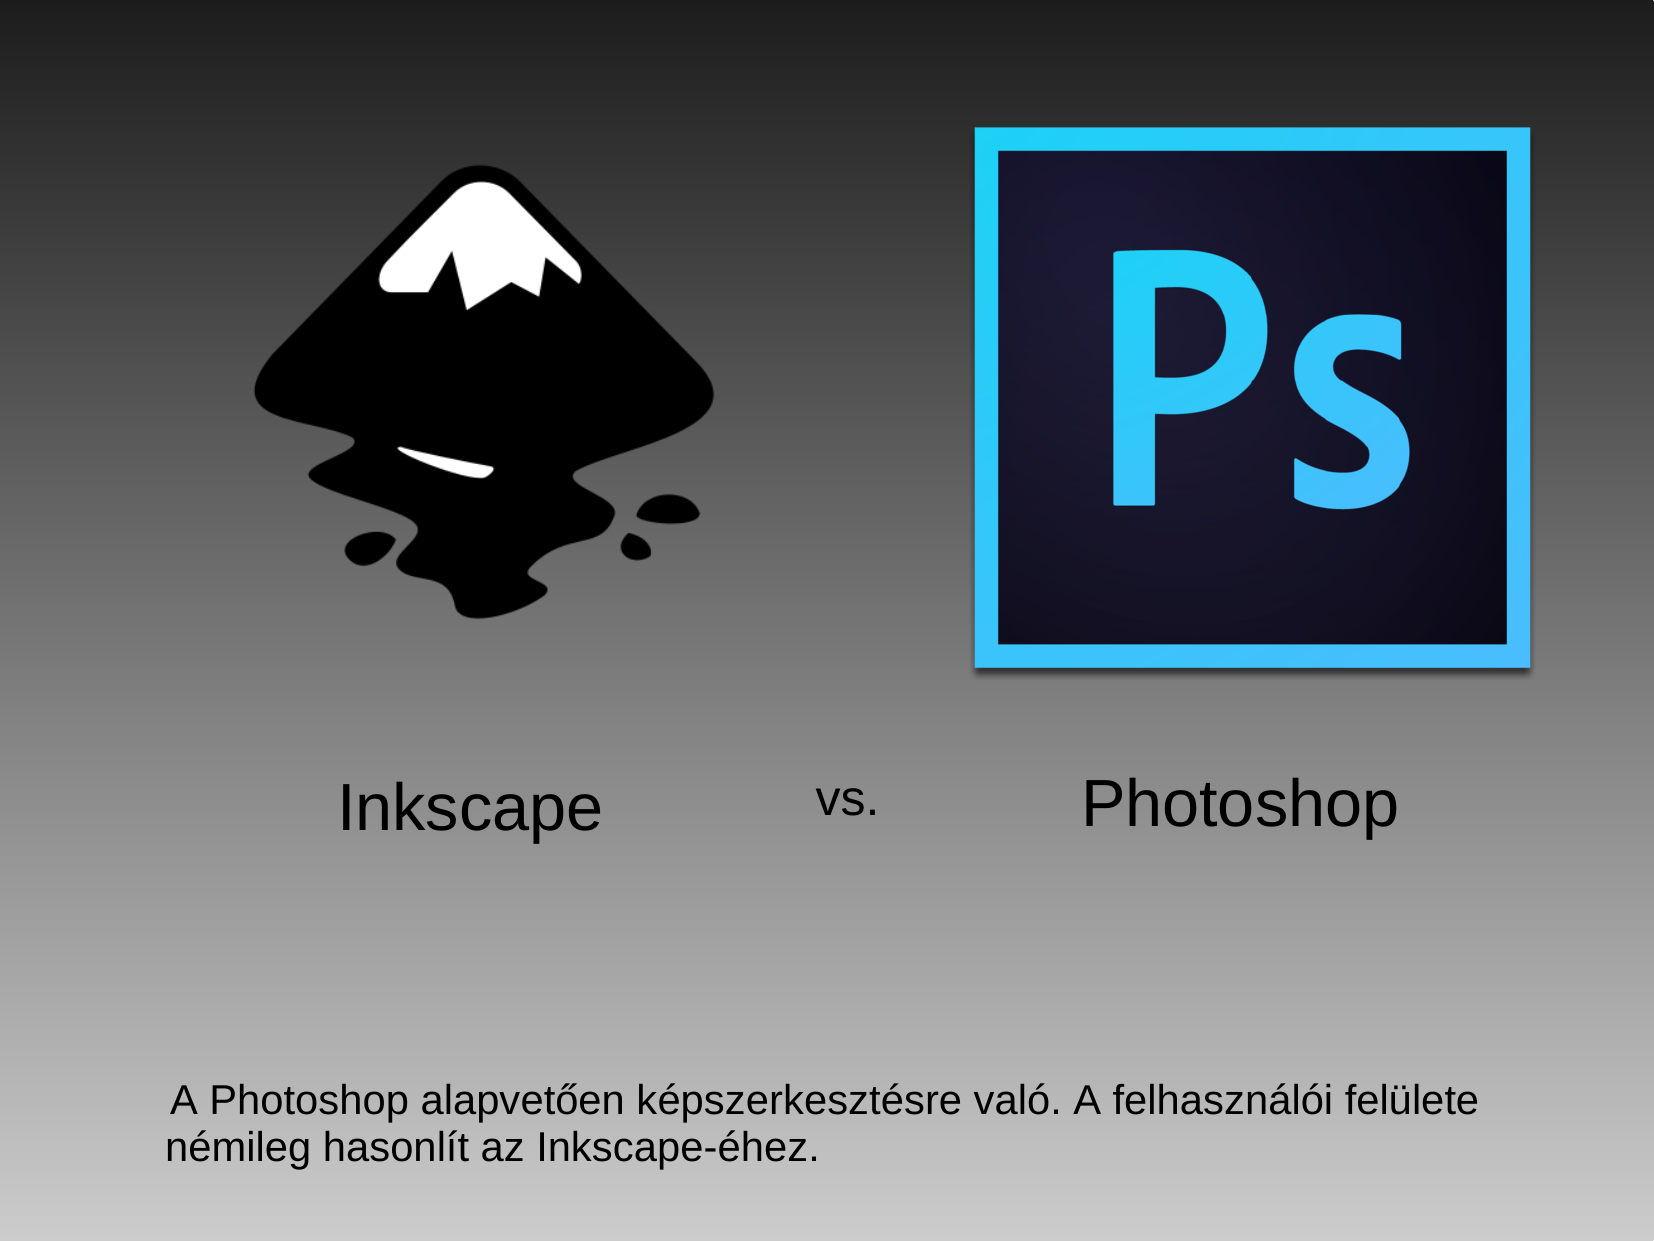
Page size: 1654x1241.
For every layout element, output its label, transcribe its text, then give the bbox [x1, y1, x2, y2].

list A Photoshop alapvetően képszerkesztésre való. A felhasználói felülete némileg hasonlít az Inkscape-éhez. [94, 1074, 1583, 1173]
text_box Inkscape [318, 767, 627, 866]
picture [236, 146, 728, 638]
text_box Photoshop [1062, 764, 1441, 863]
picture [956, 118, 1548, 709]
text_box vs. [744, 767, 934, 866]
